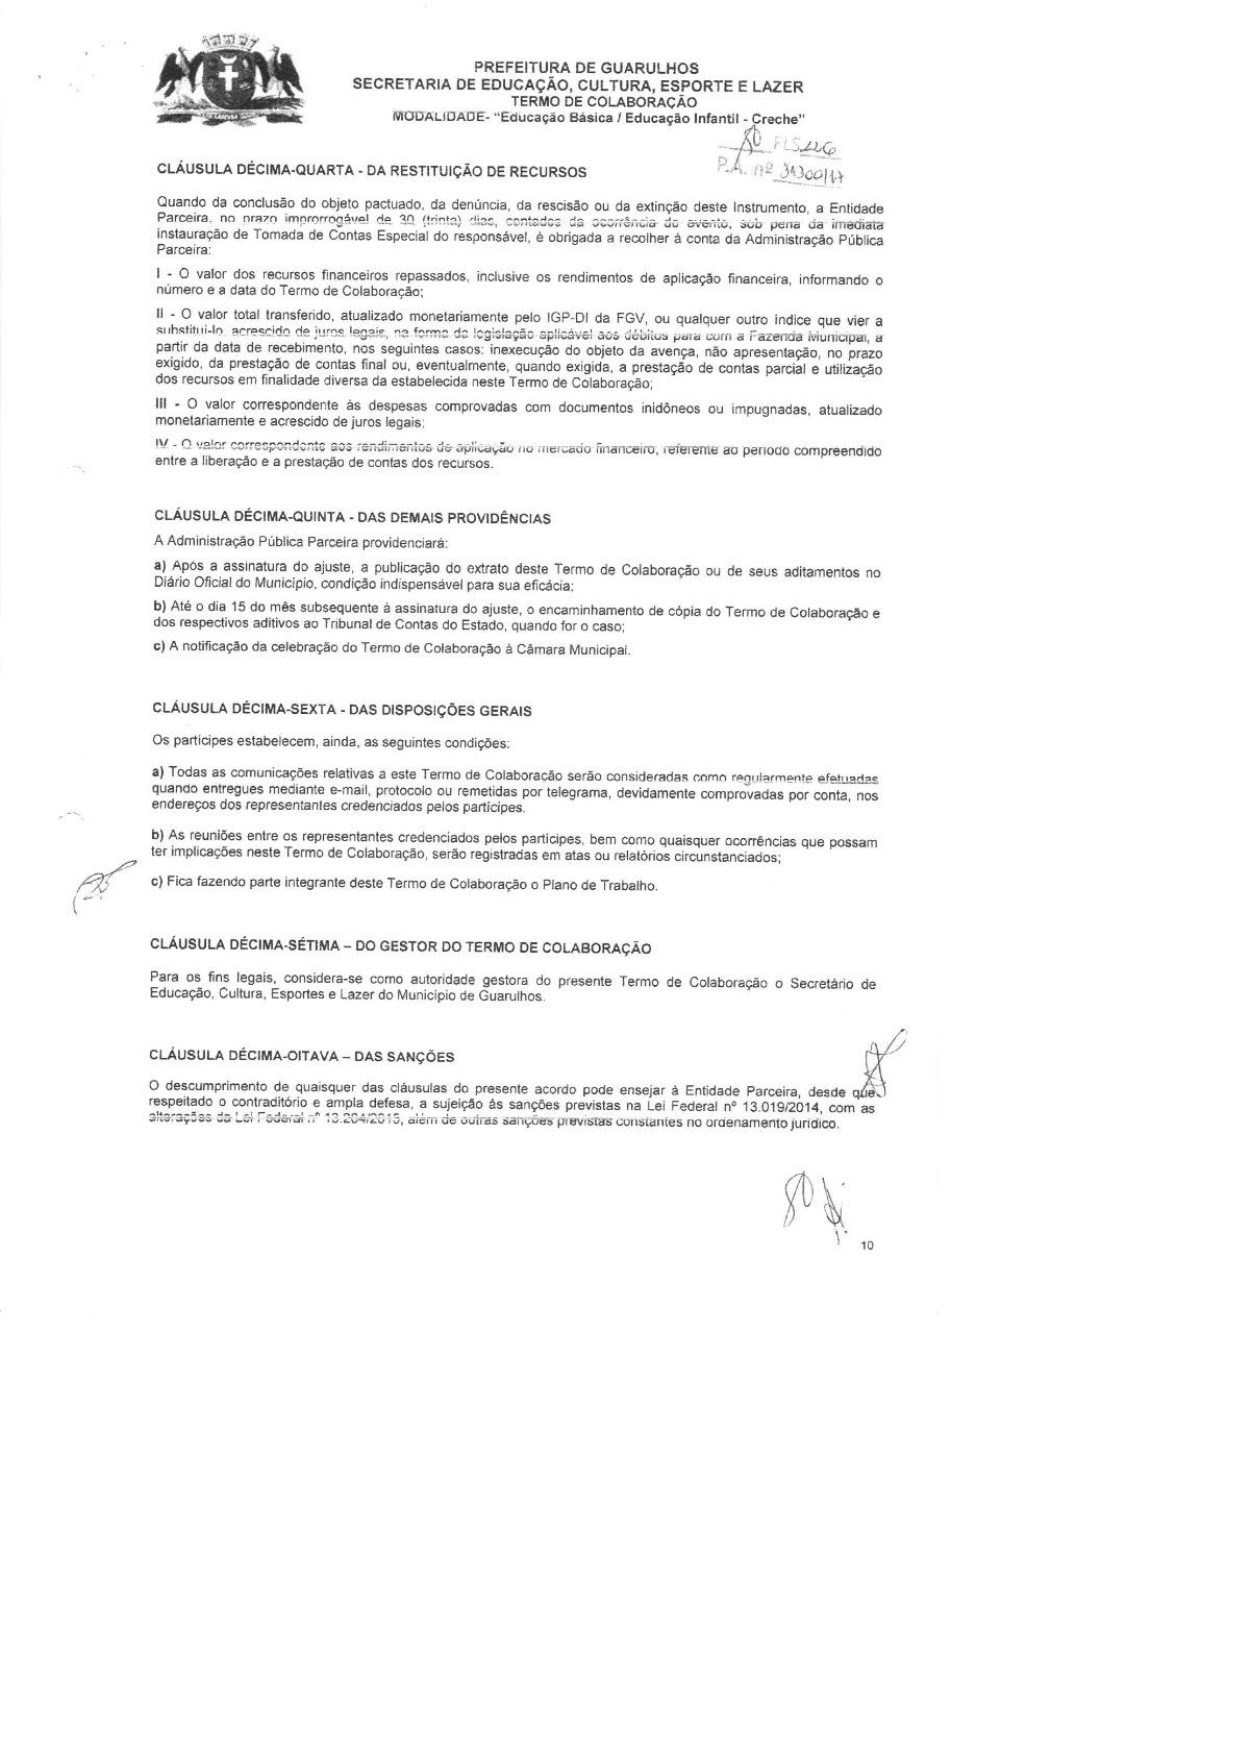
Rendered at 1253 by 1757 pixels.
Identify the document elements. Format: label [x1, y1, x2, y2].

text_box [0, 0, 1250, 1750]
